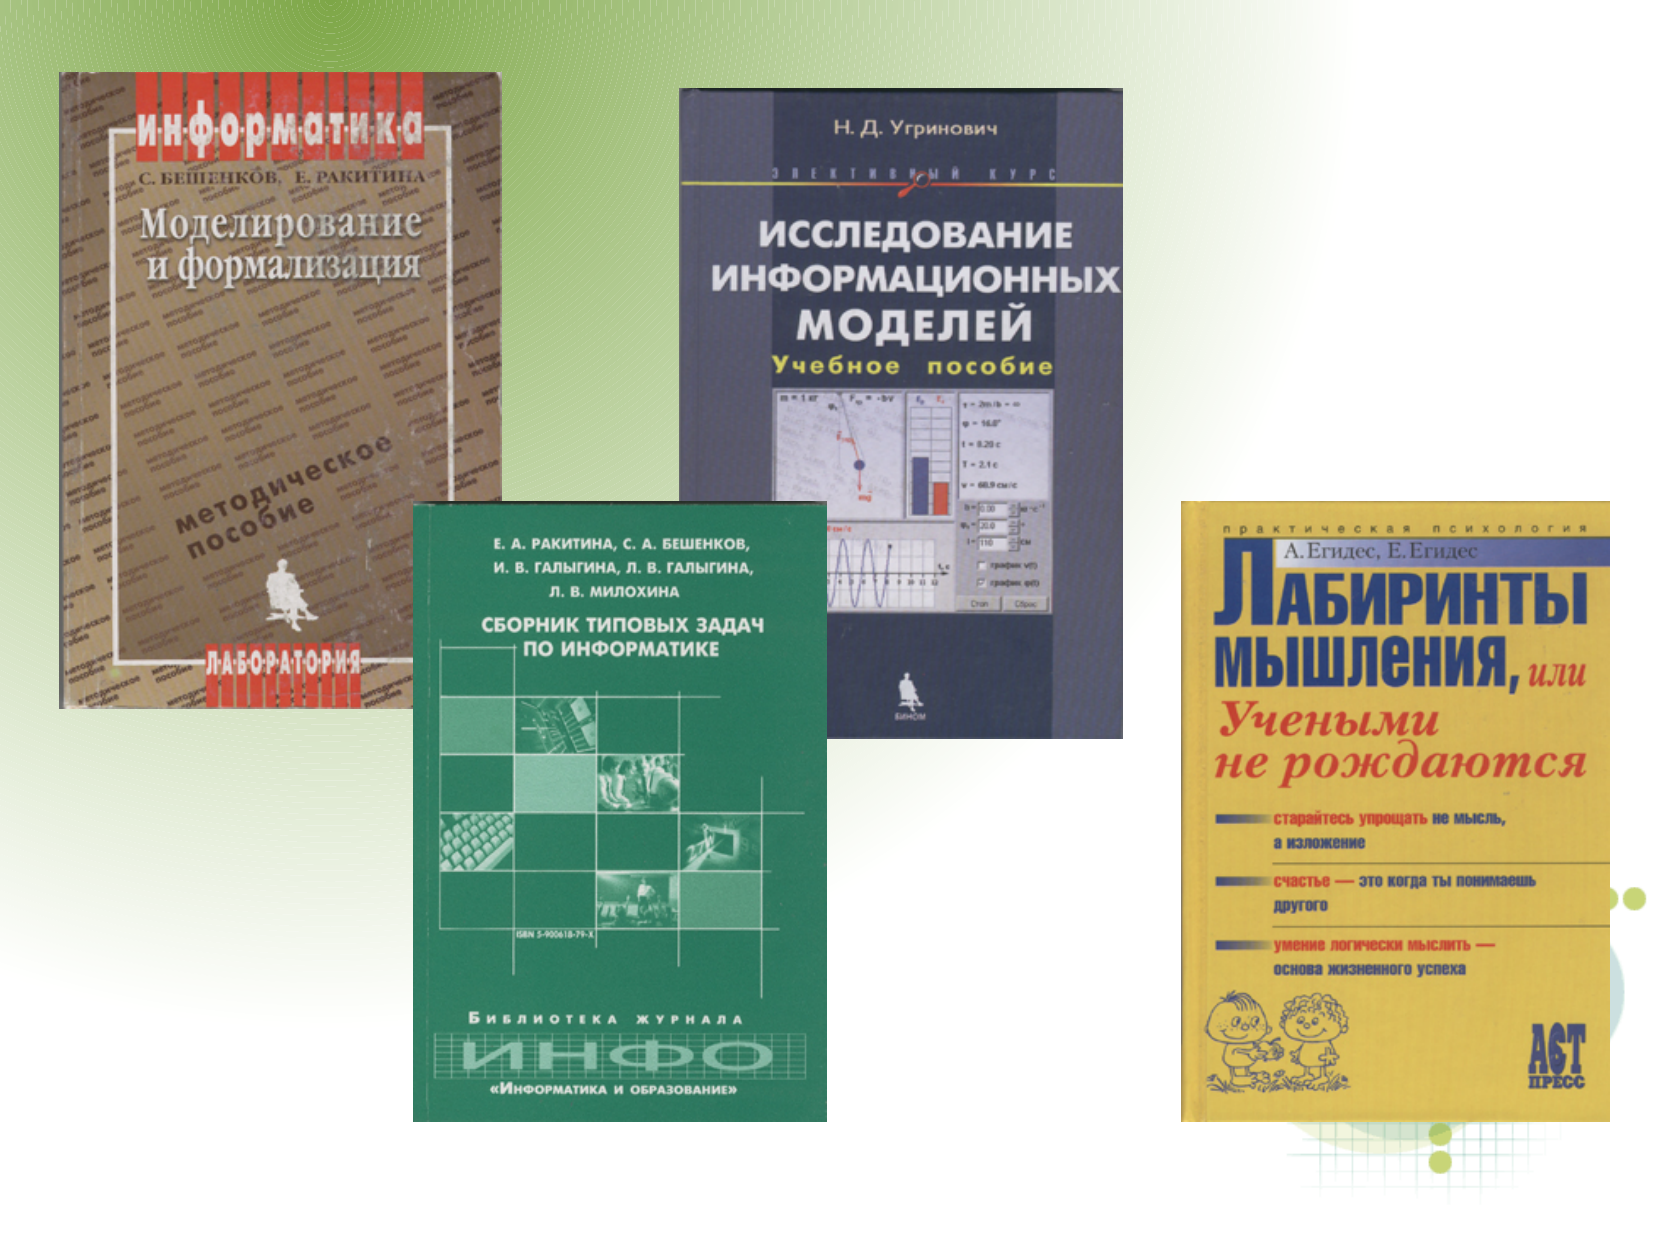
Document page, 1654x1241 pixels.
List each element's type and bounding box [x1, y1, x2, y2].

picture [59, 72, 1123, 1123]
picture [1181, 501, 1654, 1211]
